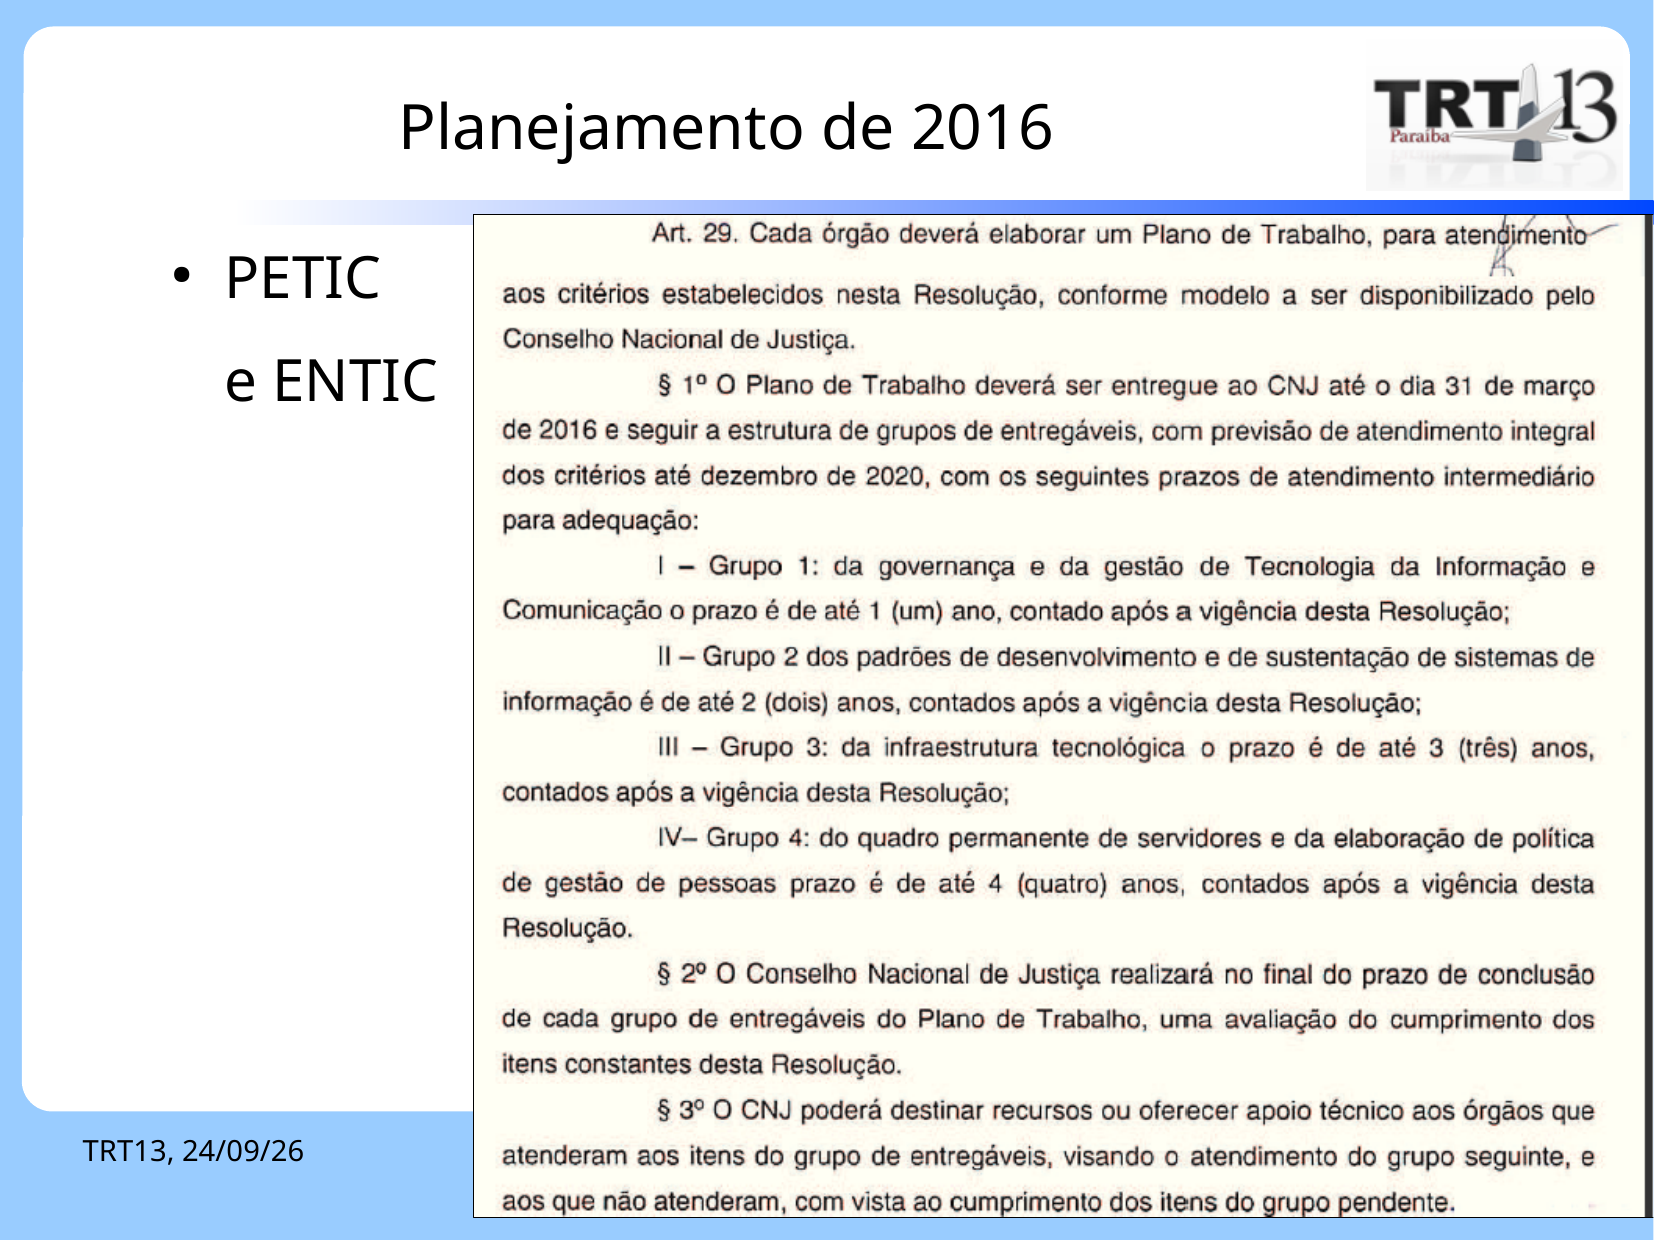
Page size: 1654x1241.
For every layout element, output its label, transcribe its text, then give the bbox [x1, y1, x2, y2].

title Planejamento de 2016 [82, 49, 1371, 201]
picture [474, 214, 1654, 1217]
list PETIC e ENTIC [82, 236, 473, 1055]
picture [1366, 39, 1623, 191]
